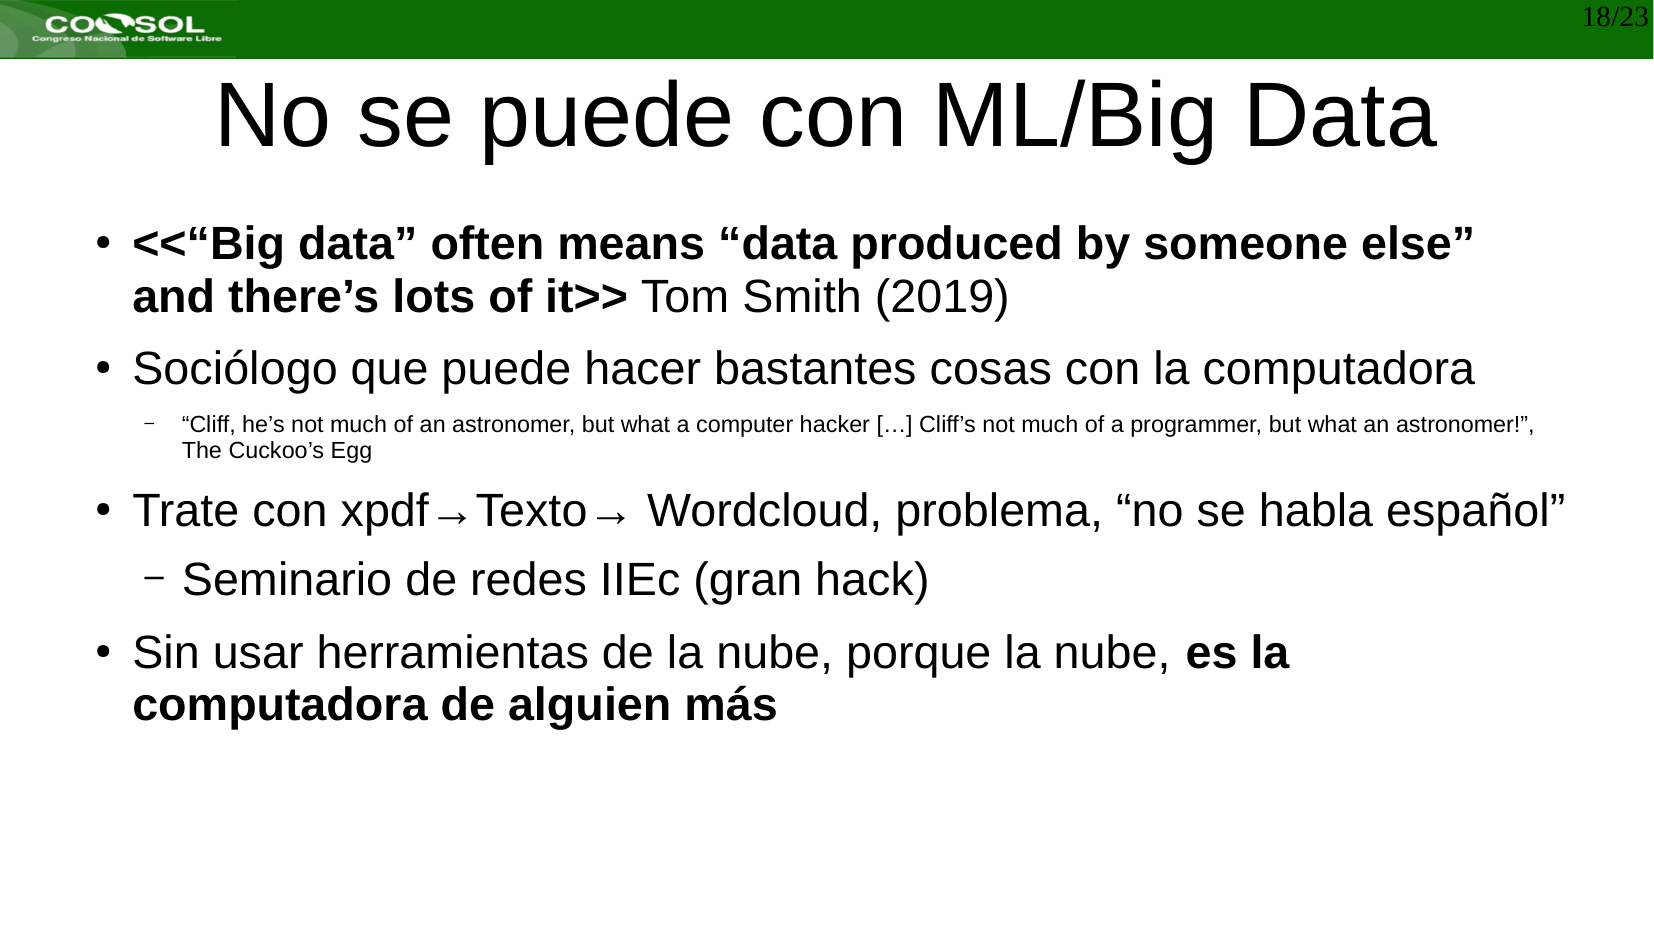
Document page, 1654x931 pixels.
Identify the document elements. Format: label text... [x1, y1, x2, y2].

picture [0, 0, 1654, 59]
list <<“Big data” often means “data produced by someone else” and there’s lots of it>> Tom Smith (2019) Sociólogo que puede hacer bastantes cosas con la computadora “Cliff, he’s not much of an astronomer, but what a computer hacker […] Cliff’s not much of a programmer, but what an astronomer!”, The Cuckoo’s Egg Trate con xpdf→Texto→ Wordcloud, problema, “no se habla español” Seminario de redes IIEc (gran hack) Sin usar herramientas de la nube, porque la nube, es la computadora de alguien más [82, 217, 1571, 758]
title No se puede con ML/Big Data [82, 37, 1571, 193]
